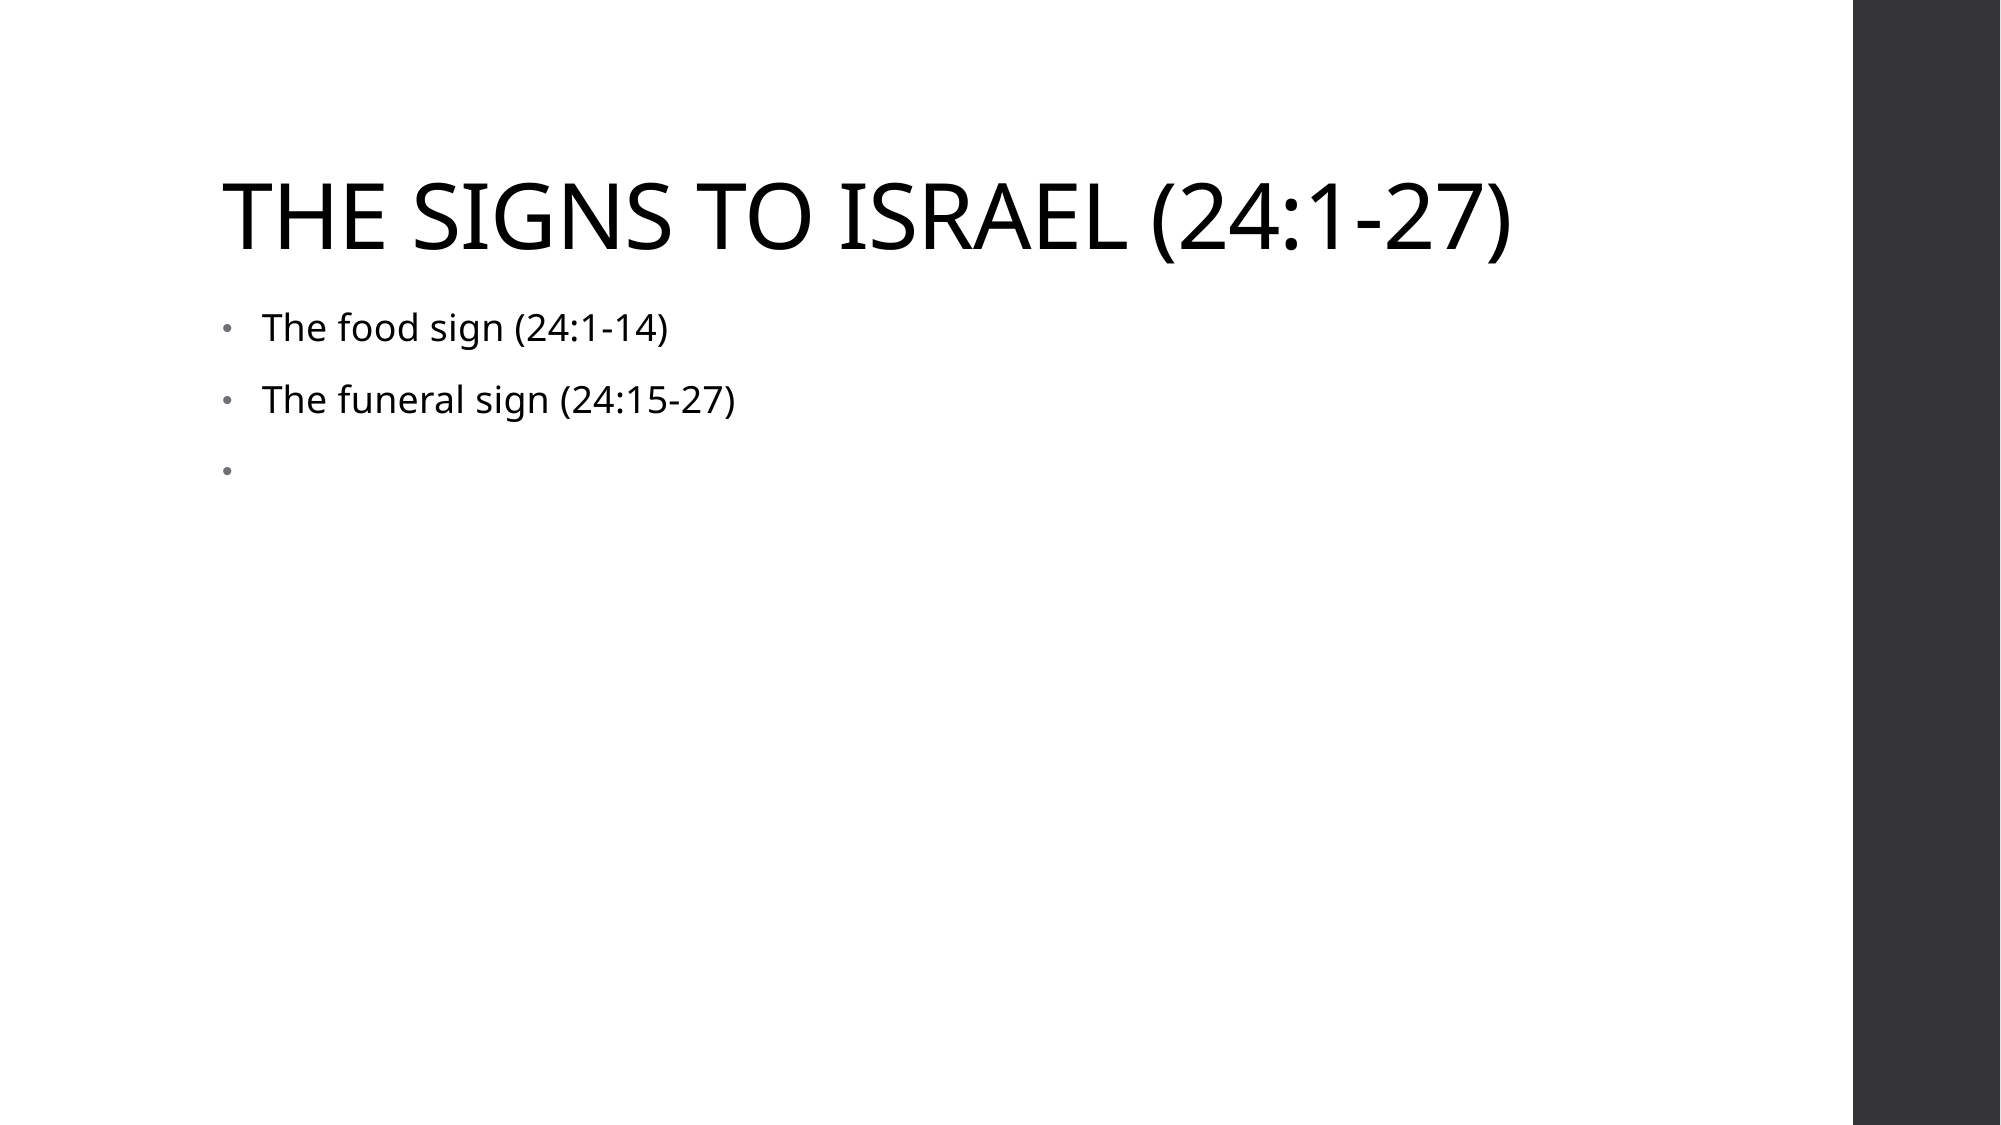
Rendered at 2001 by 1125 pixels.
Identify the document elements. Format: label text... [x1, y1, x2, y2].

list The food sign (24:1-14) The funeral sign (24:15-27) [206, 299, 1617, 1014]
title THE SIGNS TO ISRAEL (24:1-27) [206, 60, 1797, 278]
